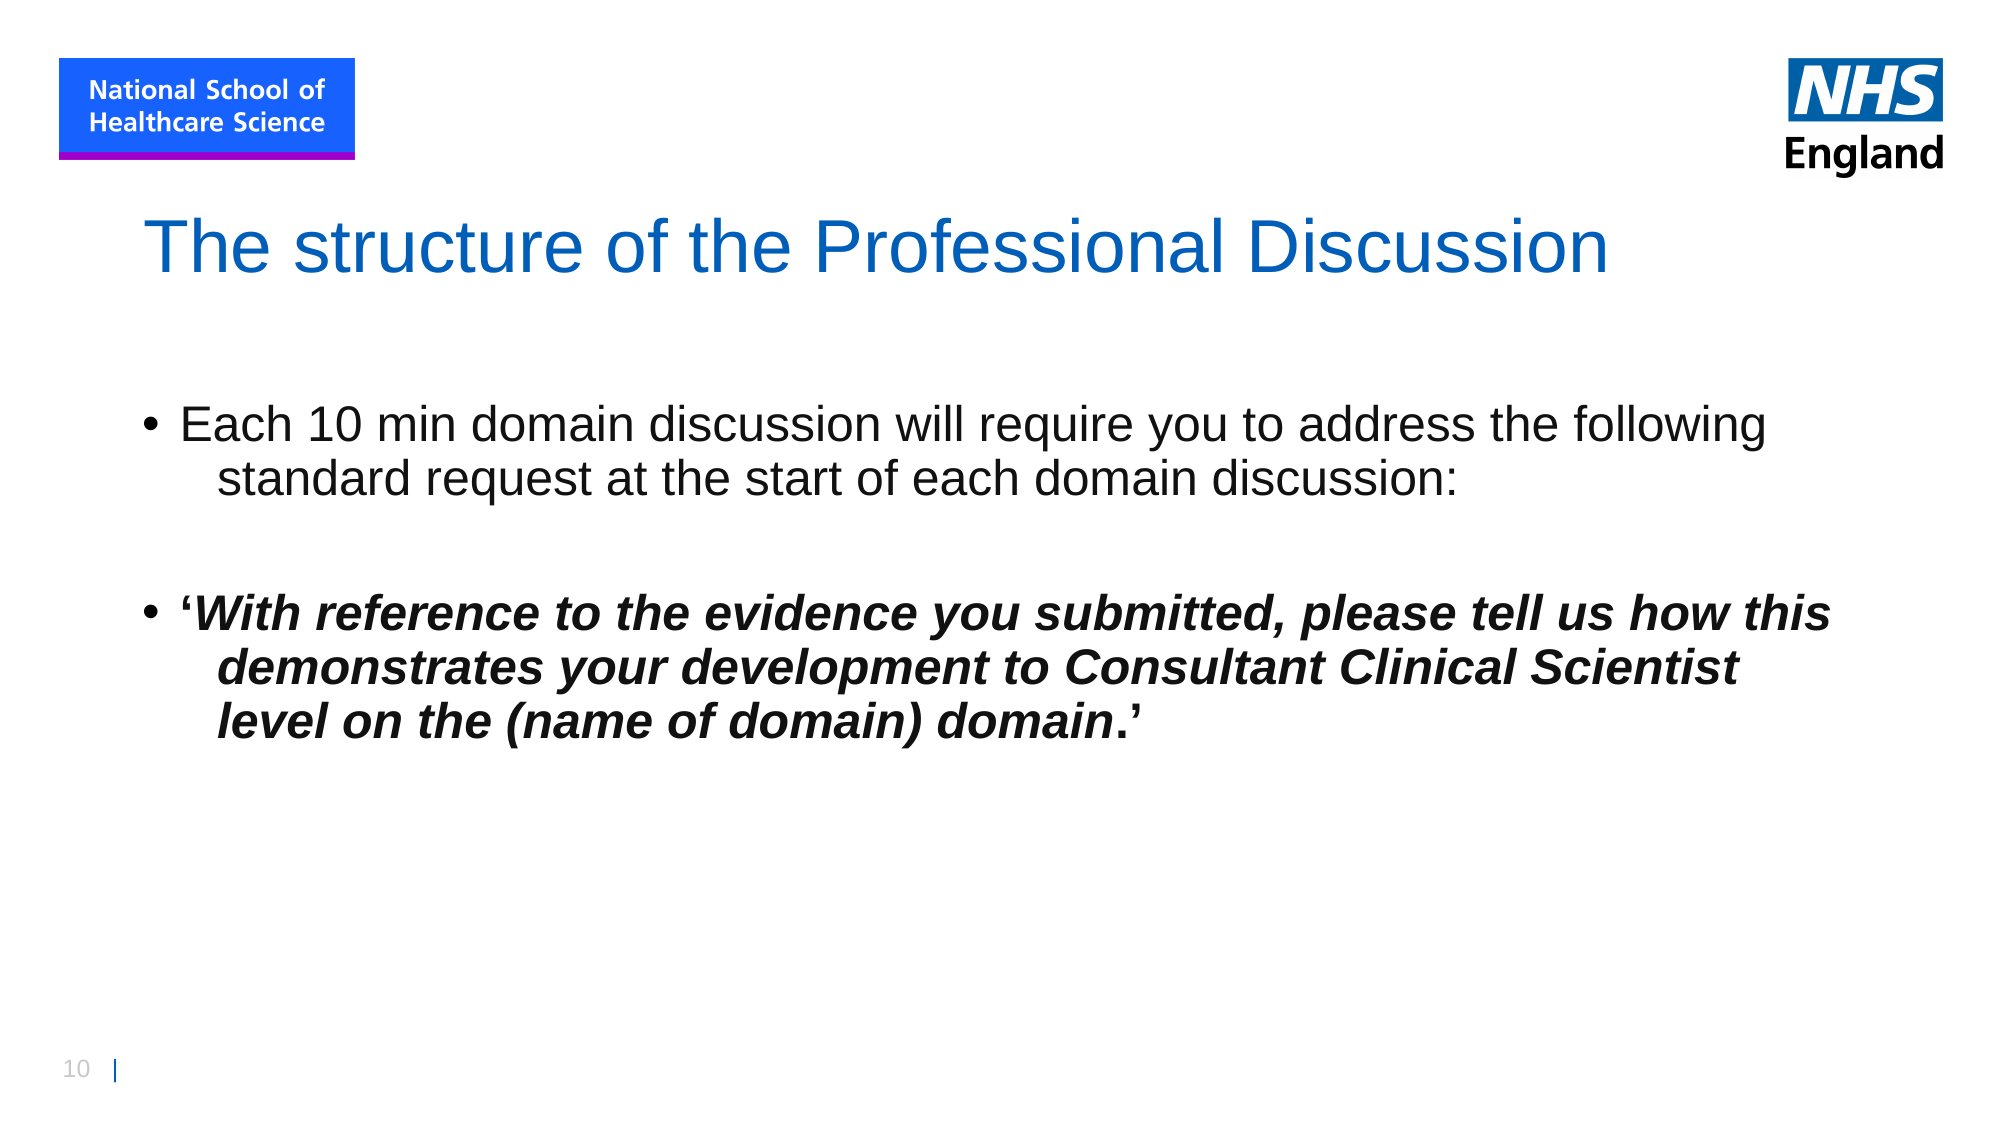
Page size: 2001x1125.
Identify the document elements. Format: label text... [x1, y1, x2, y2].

list Each 10 min domain discussion will require you to address the following standard request at the start of each domain discussion: ‘With reference to the evidence you submitted, please tell us how this demonstrates your development to Consultant Clinical Scientist level on the (name of domain) domain.’ [127, 391, 1873, 1036]
title The structure of the Professional Discussion [128, 198, 1875, 299]
